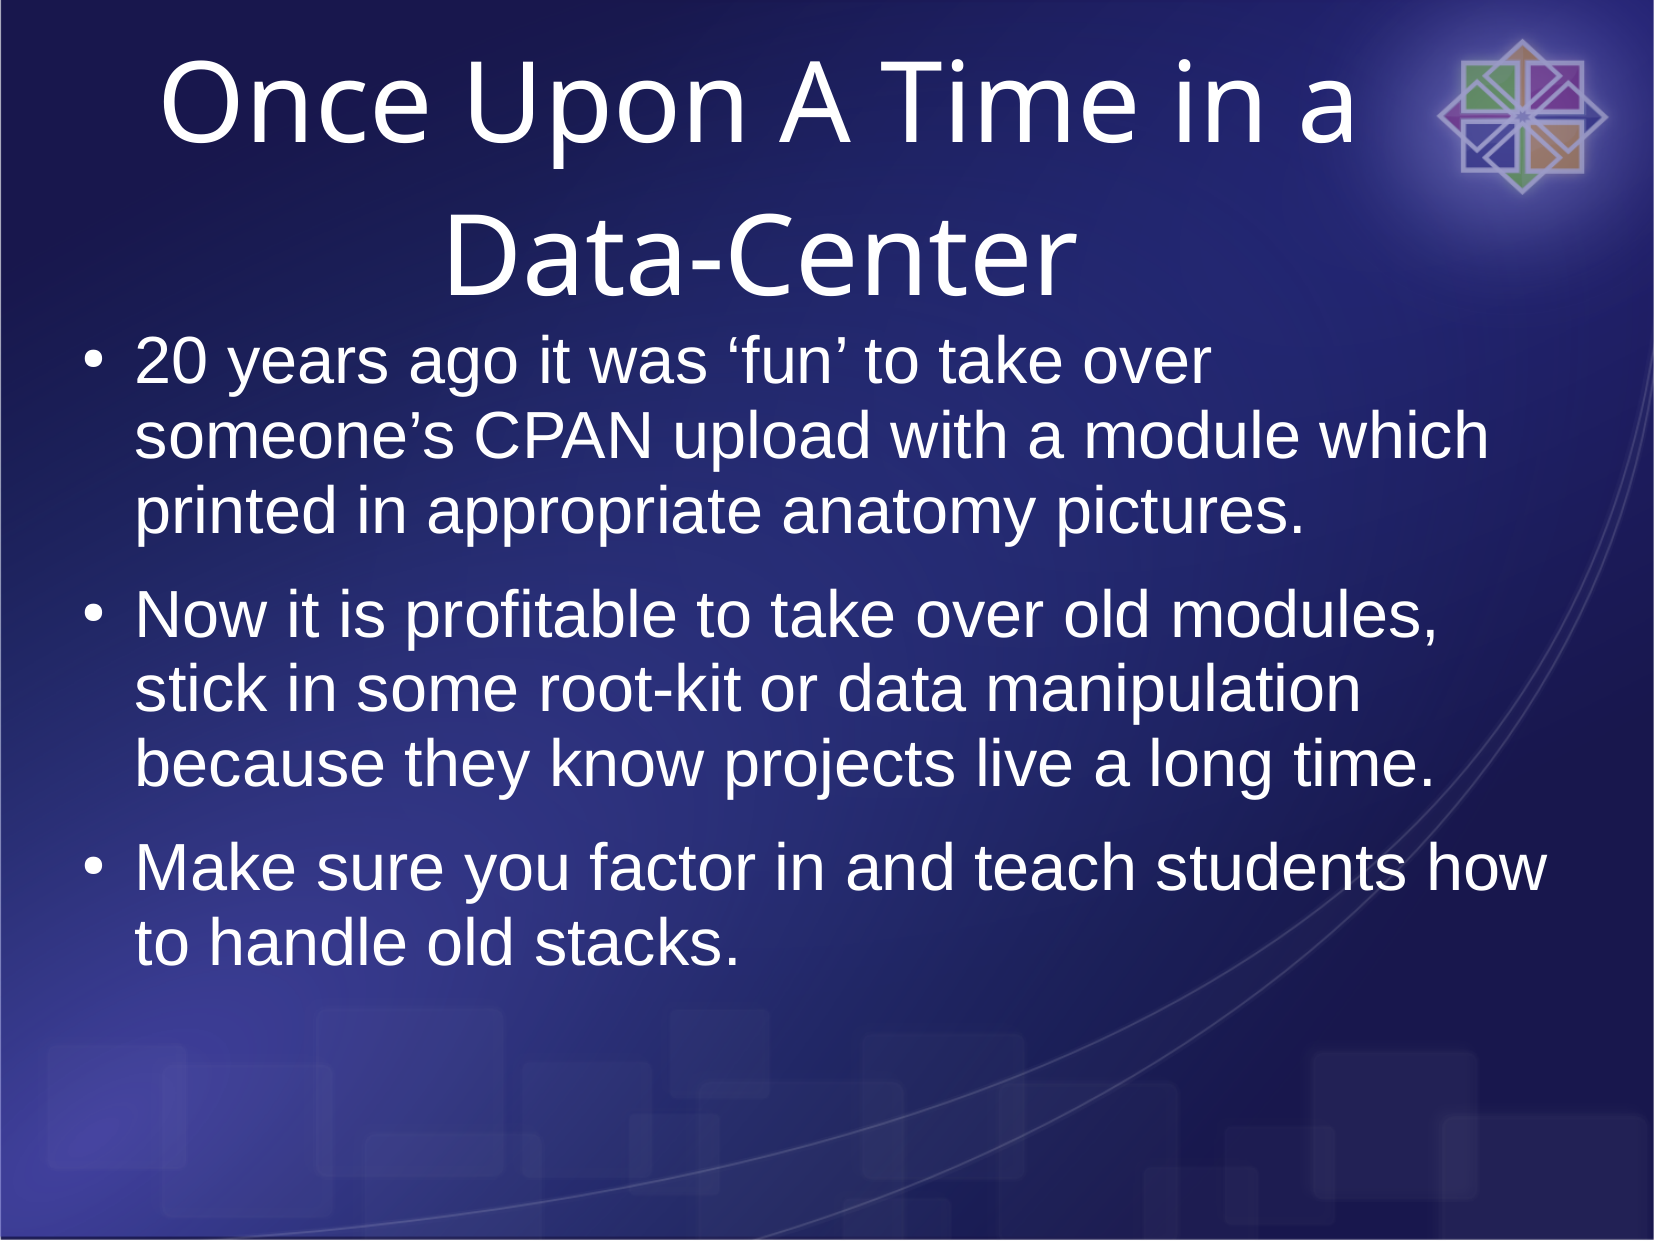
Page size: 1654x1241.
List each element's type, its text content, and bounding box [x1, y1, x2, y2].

picture [0, 0, 1654, 1241]
title Once Upon A Time in a Data-Center [94, 23, 1425, 323]
list 20 years ago it was ‘fun’ to take over someone’s CPAN upload with a module which printed in appropriate anatomy pictures. Now it is profitable to take over old modules, stick in some root-kit or data manipulation because they know projects live a long time. Make sure you factor in and teach students how to handle old stacks. [63, 323, 1553, 1142]
